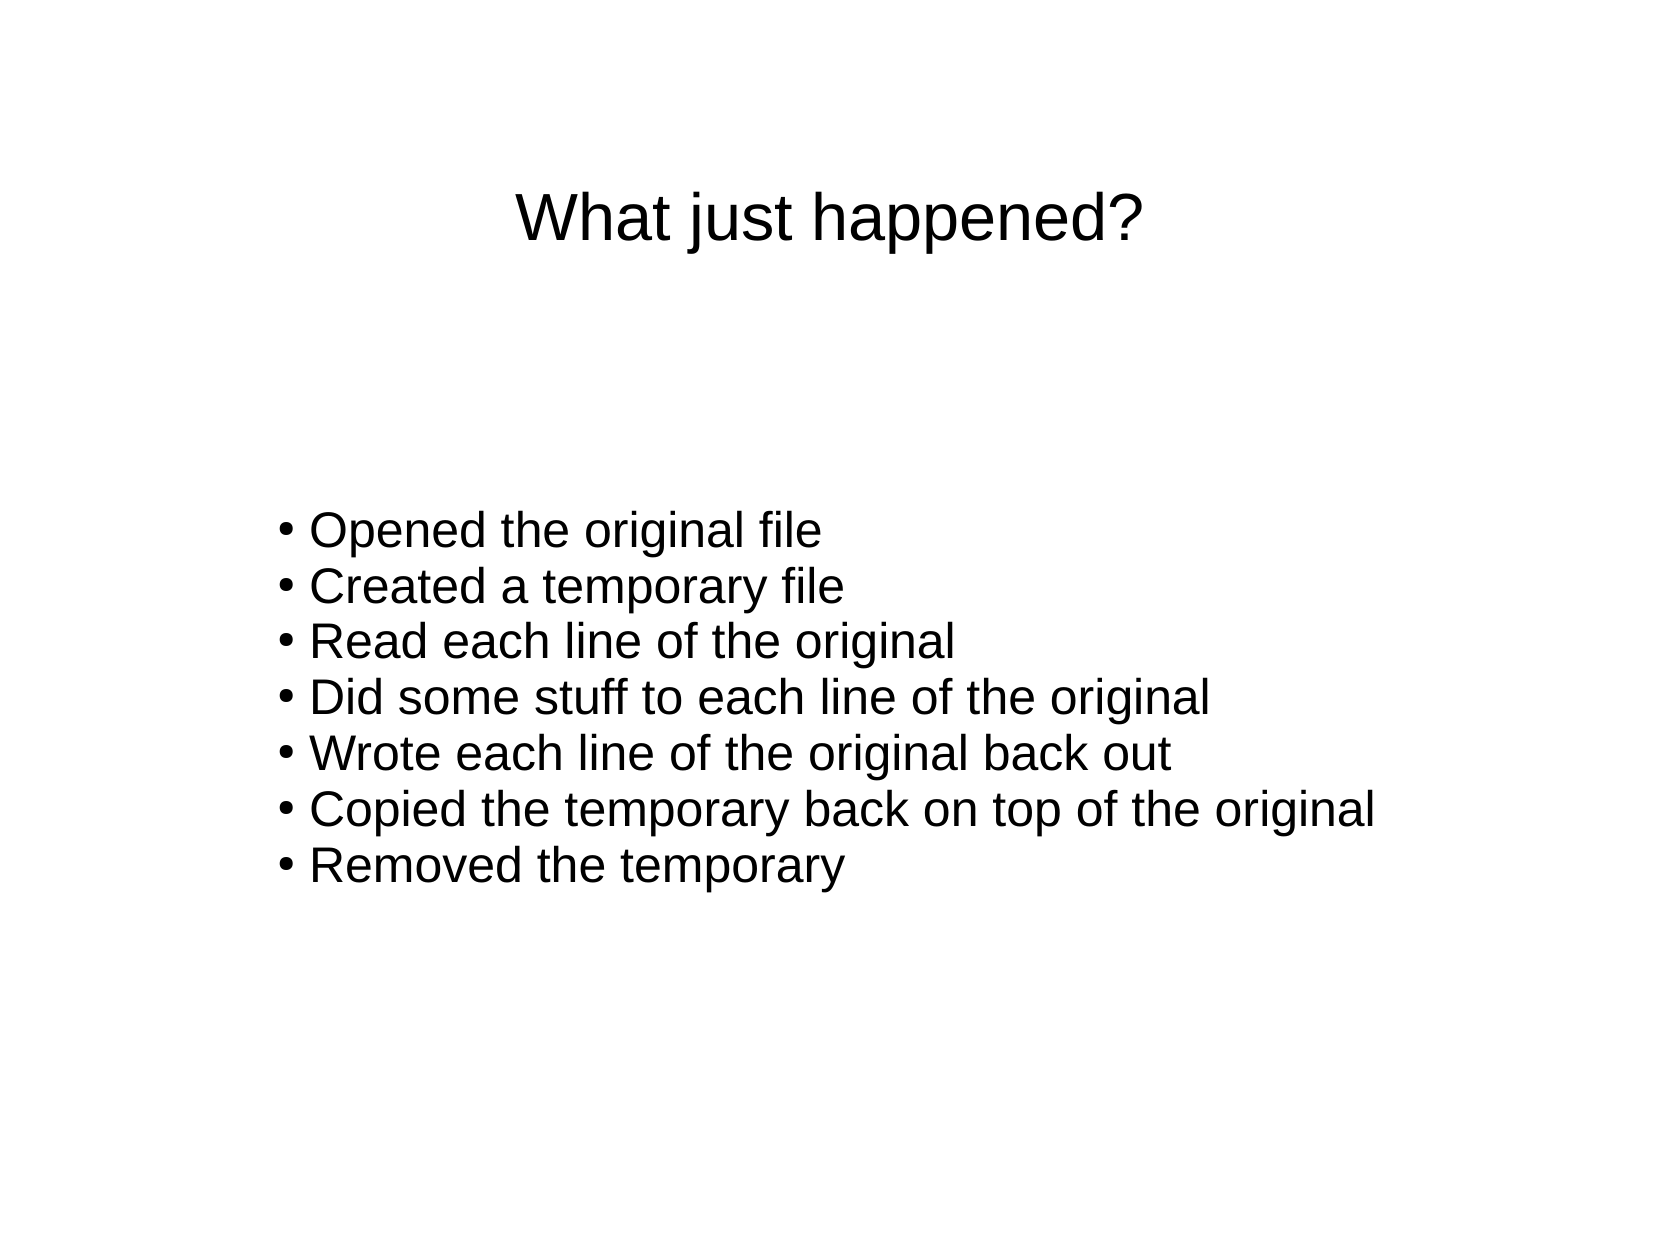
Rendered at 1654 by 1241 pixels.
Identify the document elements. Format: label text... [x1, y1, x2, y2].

text_box Opened the original file Created a temporary file Read each line of the original Did some stuff to each line of the original Wrote each line of the original back out Copied the temporary back on top of the original Removed the temporary [262, 494, 1392, 901]
text_box What just happened? [500, 172, 1163, 263]
